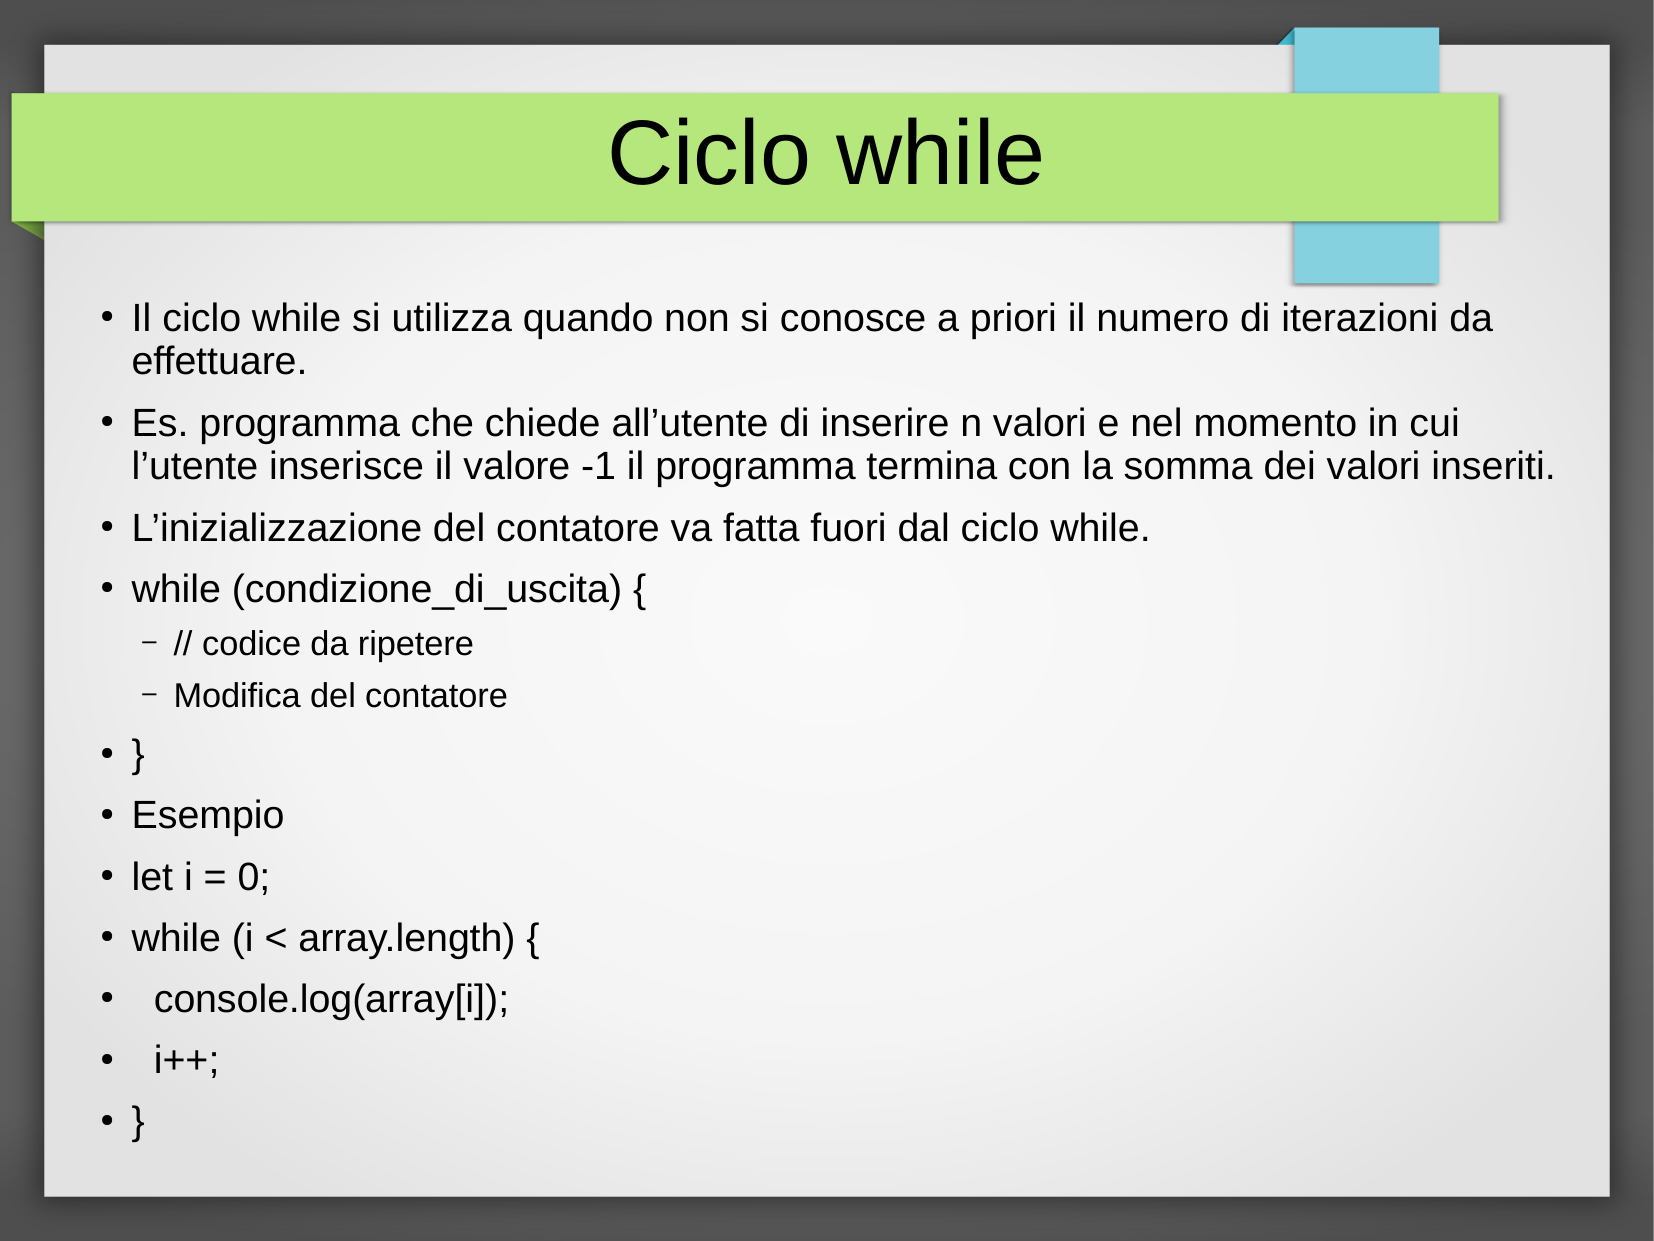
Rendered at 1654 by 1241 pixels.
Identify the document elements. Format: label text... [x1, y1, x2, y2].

title Ciclo while [82, 49, 1571, 257]
picture [0, 0, 1654, 1241]
list Il ciclo while si utilizza quando non si conosce a priori il numero di iterazioni da effettuare. Es. programma che chiede all’utente di inserire n valori e nel momento in cui l’utente inserisce il valore -1 il programma termina con la somma dei valori inseriti. L’inizializzazione del contatore va fatta fuori dal ciclo while. while (condizione_di_uscita) { // codice da ripetere Modifica del contatore } Esempio let i = 0; while (i < array.length) { console.log(array[i]); i++; } [89, 295, 1579, 1187]
